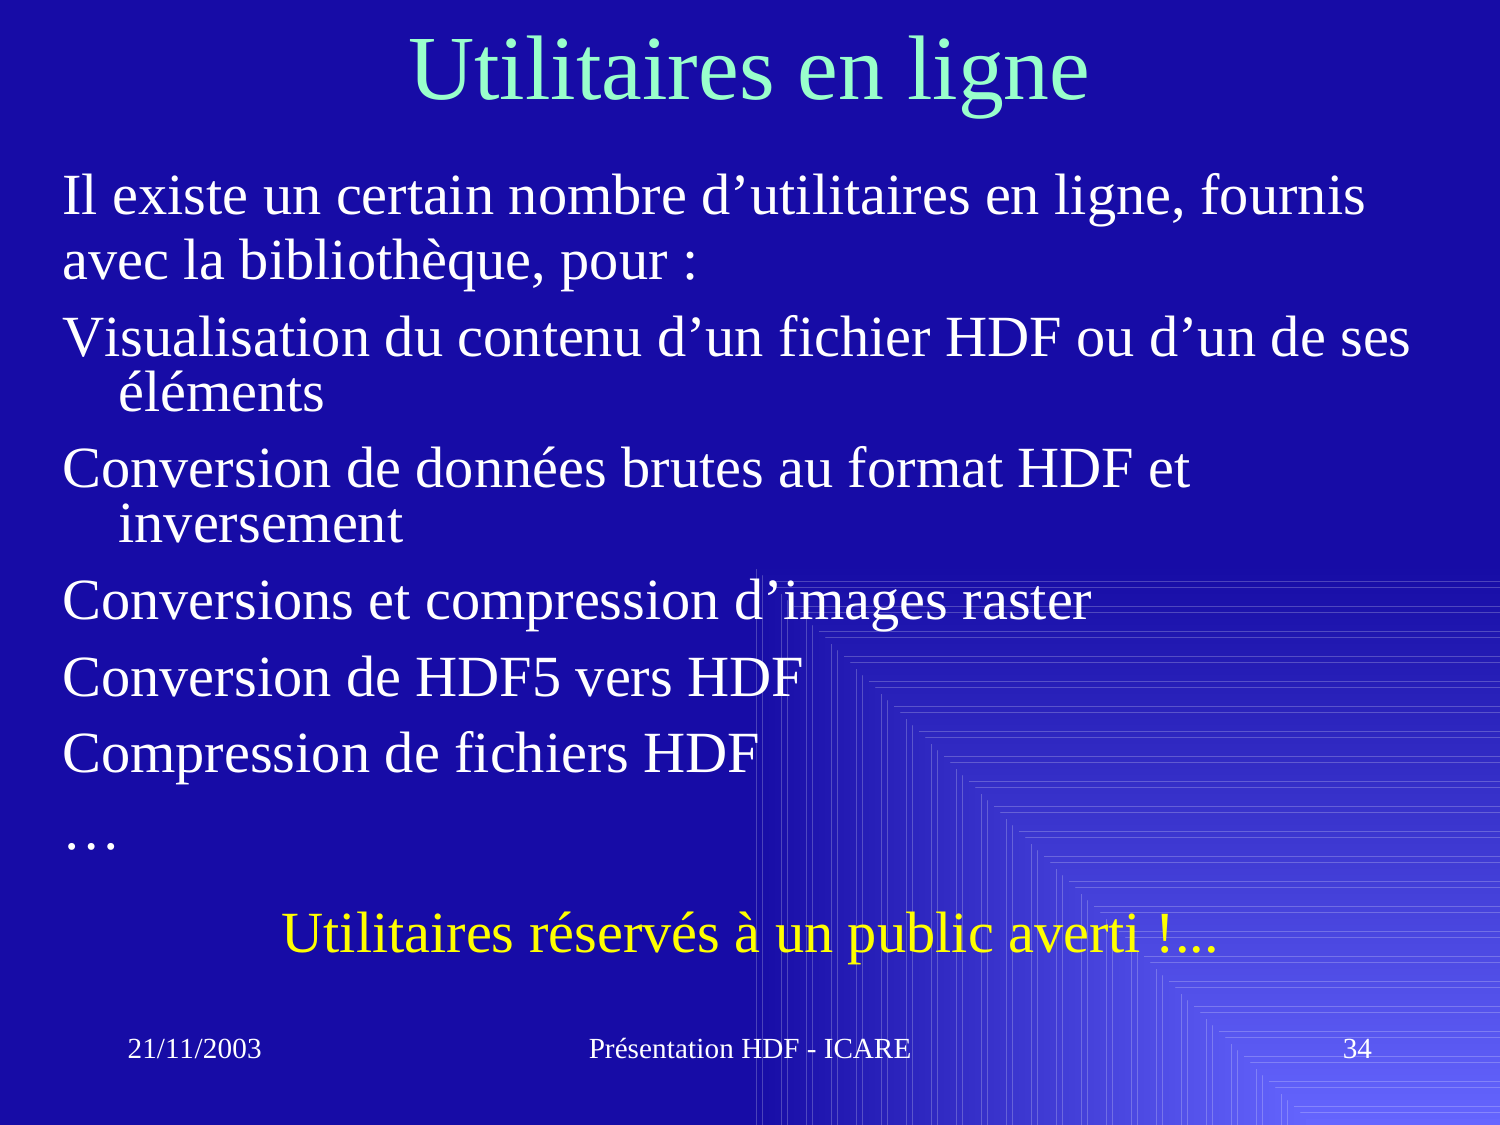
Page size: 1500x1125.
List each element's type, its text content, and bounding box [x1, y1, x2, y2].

text_box Visualisation du contenu d’un fichier HDF ou d’un de ses éléments Conversion de données brutes au format HDF et inversement Conversions et compression d’images raster Conversion de HDF5 vers HDF Compression de fichiers HDF … [62, 312, 1450, 1013]
title Utilitaires en ligne [37, 0, 1463, 138]
list Il existe un certain nombre d’utilitaires en ligne, fournis avec la bibliothèque, pour : [62, 162, 1450, 312]
